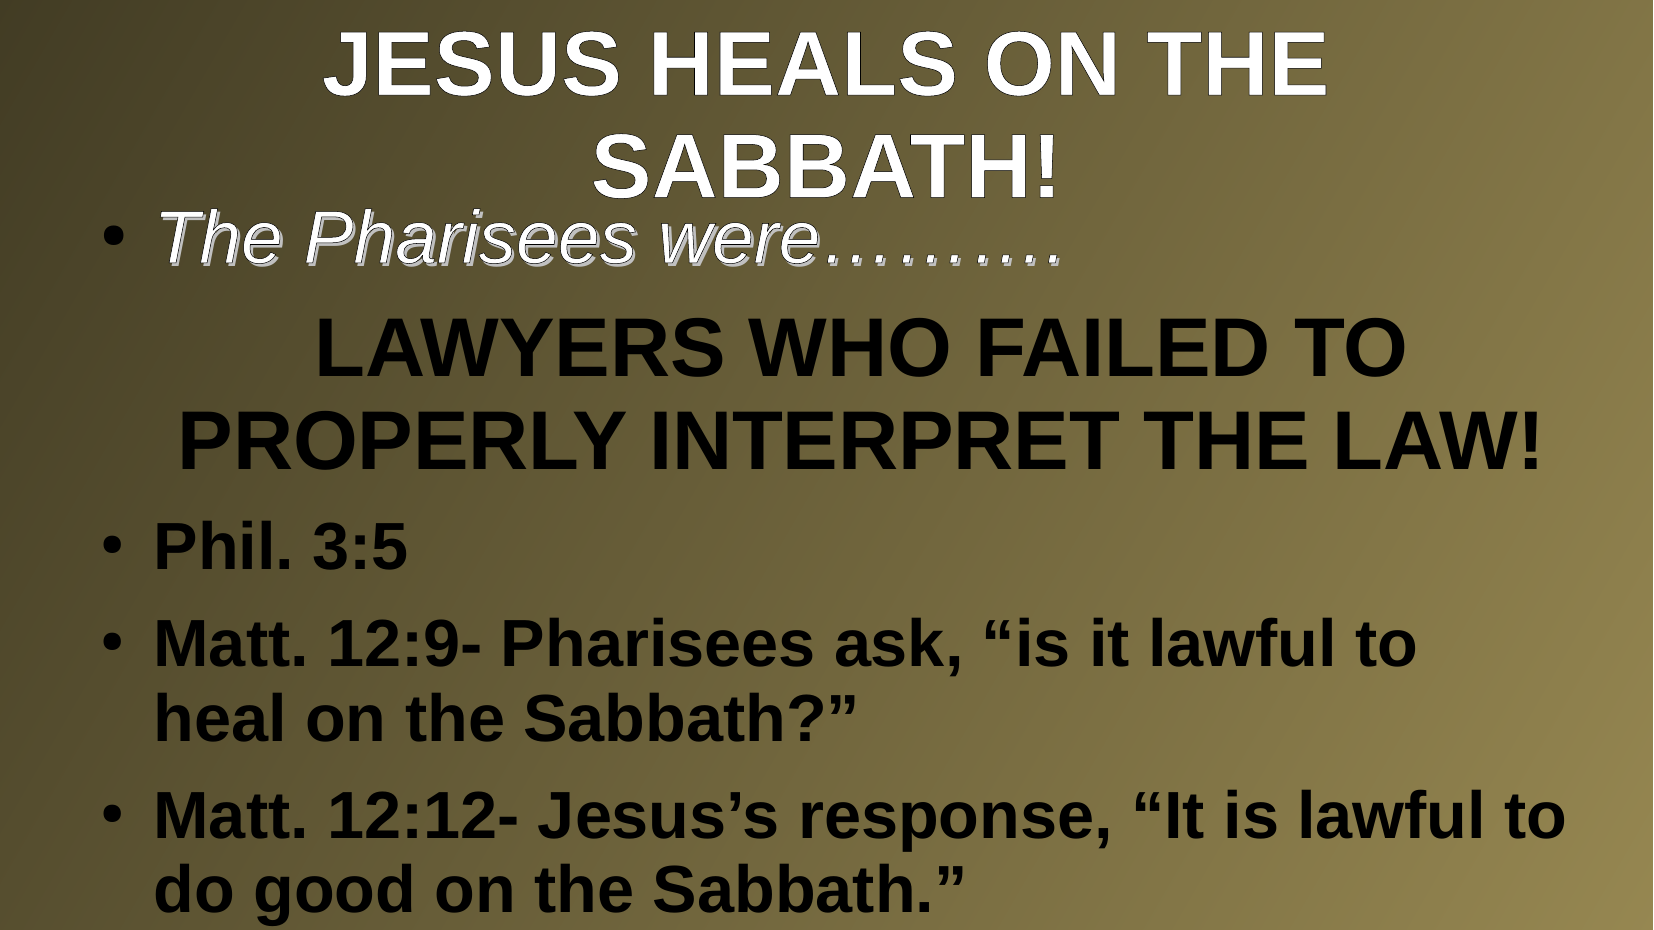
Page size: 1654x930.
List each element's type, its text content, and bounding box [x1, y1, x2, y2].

list The Pharisees were………. LAWYERS WHO FAILED TO PROPERLY INTERPRET THE LAW! Phil. 3:5 Matt. 12:9- Pharisees ask, “is it lawful to heal on the Sabbath?” Matt. 12:12- Jesus’s response, “It is lawful to do good on the Sabbath.” [82, 194, 1571, 930]
title JESUS HEALS ON THE SABBATH! [82, 12, 1571, 194]
